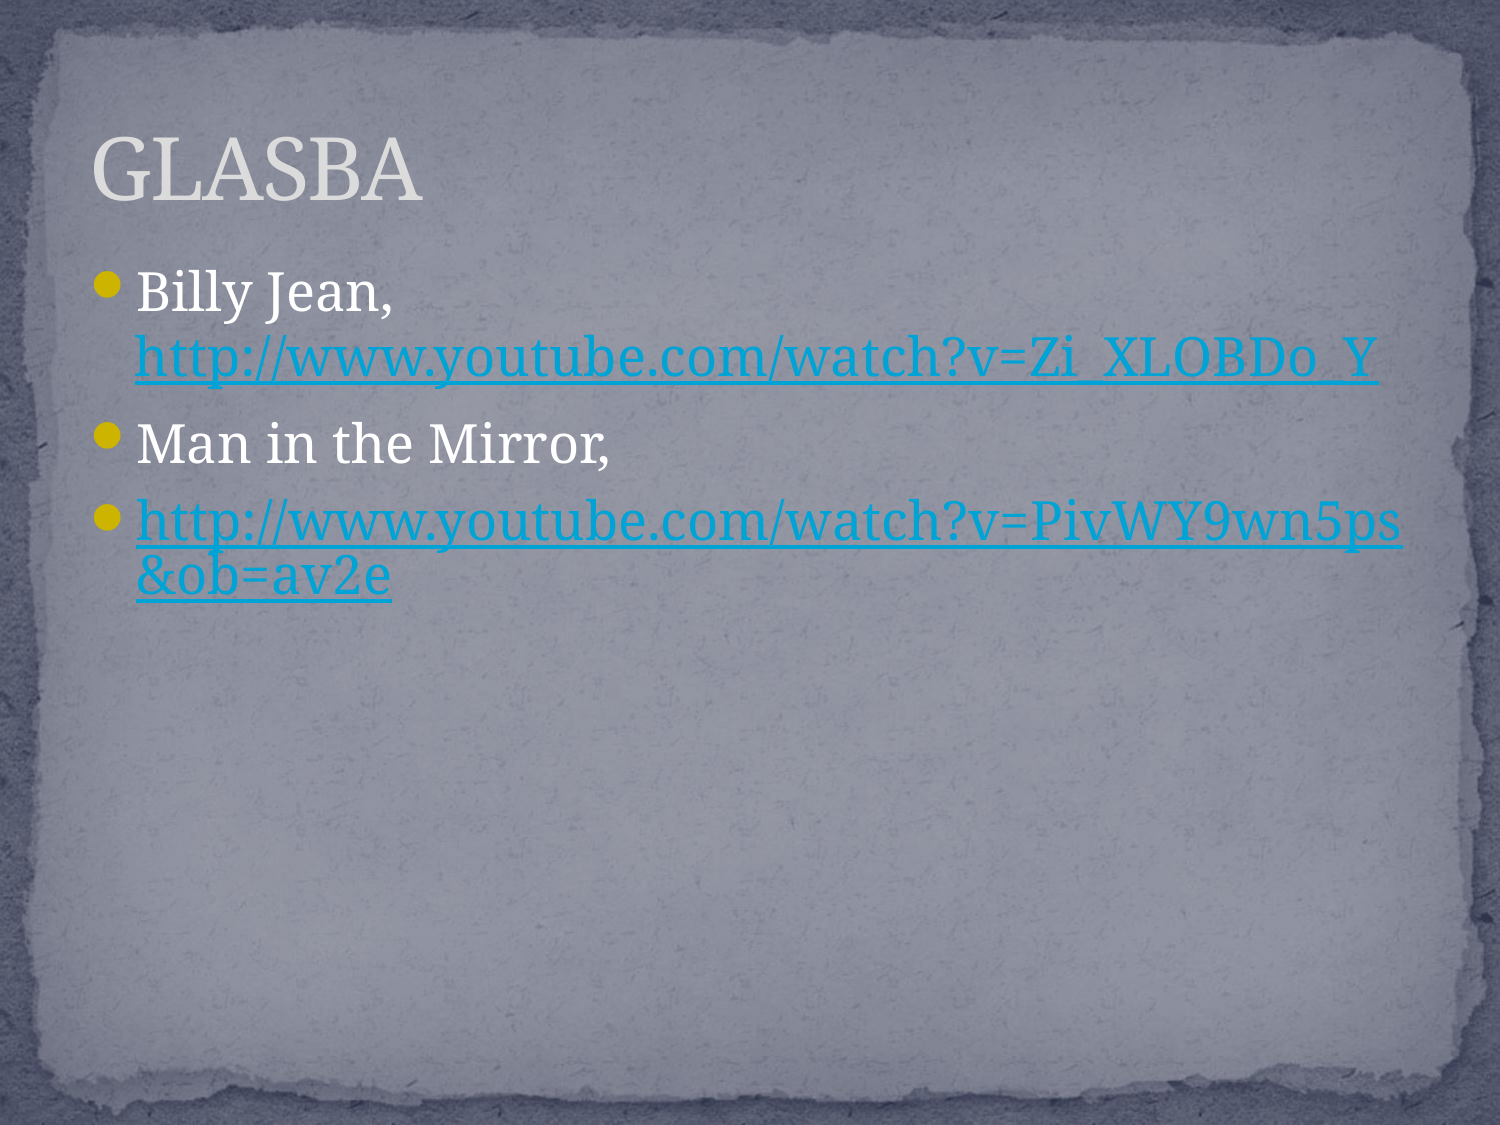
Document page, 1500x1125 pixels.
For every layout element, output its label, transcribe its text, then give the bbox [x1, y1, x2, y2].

list Billy Jean, http://www.youtube.com/watch?v=Zi_XLOBDo_Y Man in the Mirror, http://www.youtube.com/watch?v=PivWY9wn5ps&ob=av2e [75, 249, 1425, 1000]
title GLASBA [75, 24, 1425, 225]
picture [0, 0, 1500, 1125]
